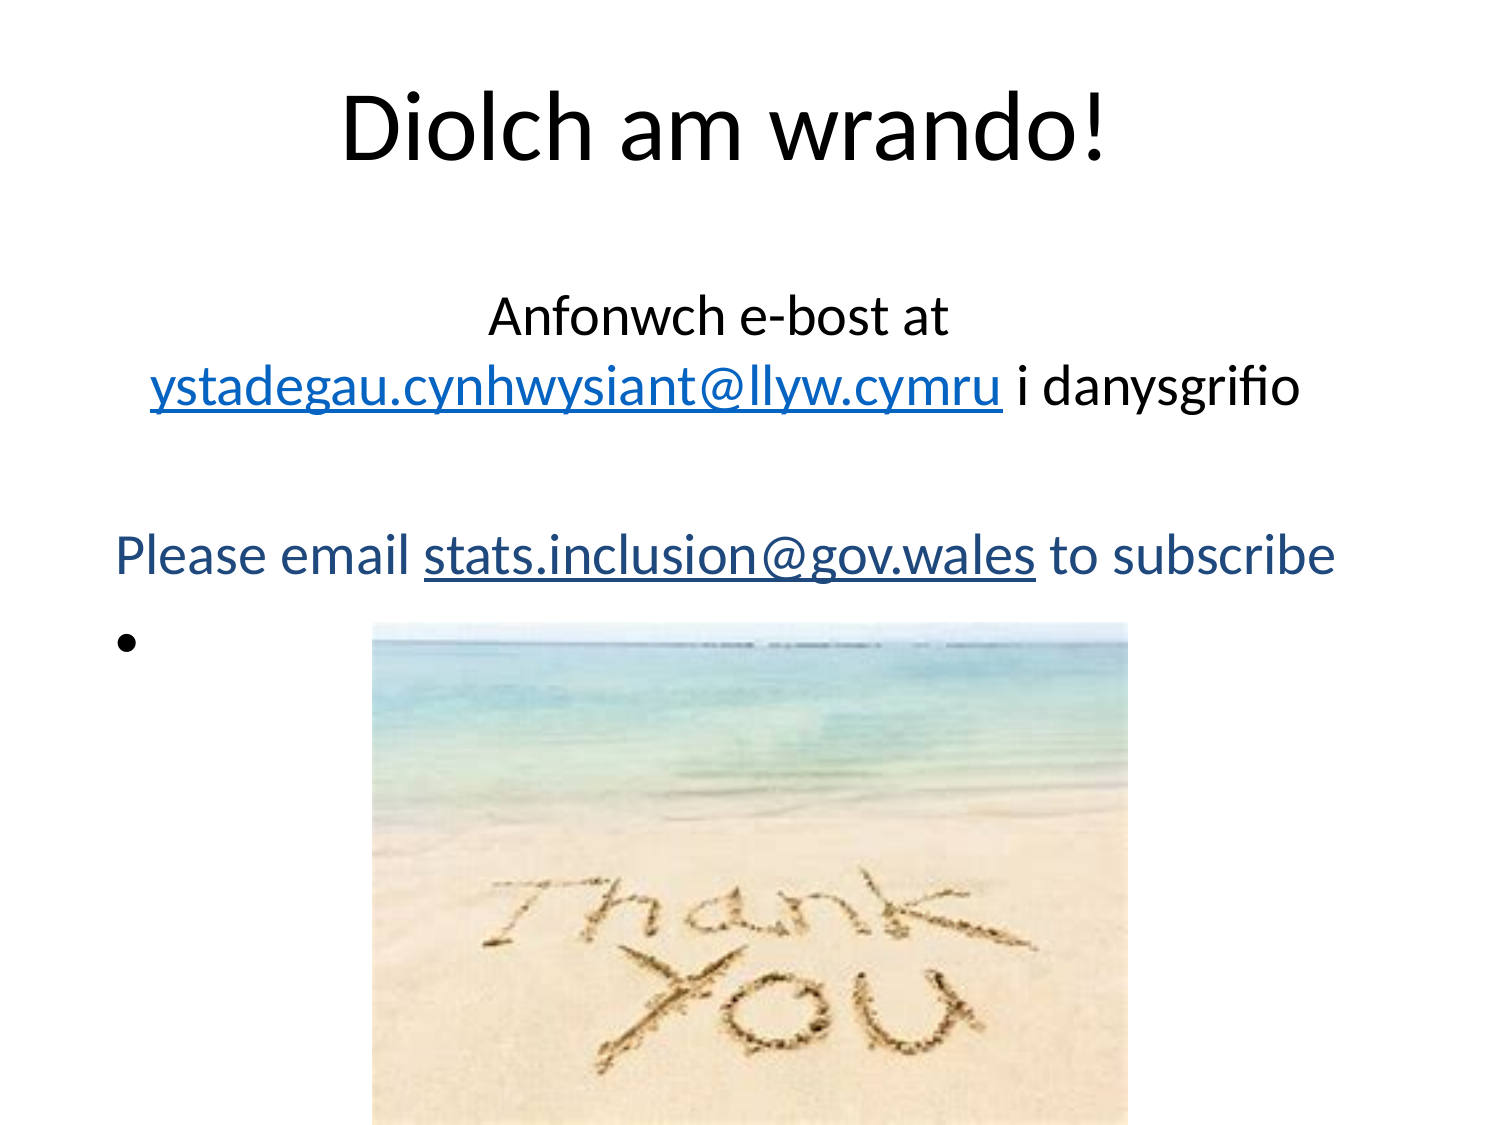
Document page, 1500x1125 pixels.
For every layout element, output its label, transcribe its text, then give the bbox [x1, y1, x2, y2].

picture [372, 673, 1128, 1125]
list Diolch am wrando! Anfonwch e-bost at ystadegau.cynhwysiant@llyw.cymru i danysgrifio Please email stats.inclusion@gov.wales to subscribe [100, 53, 1451, 673]
